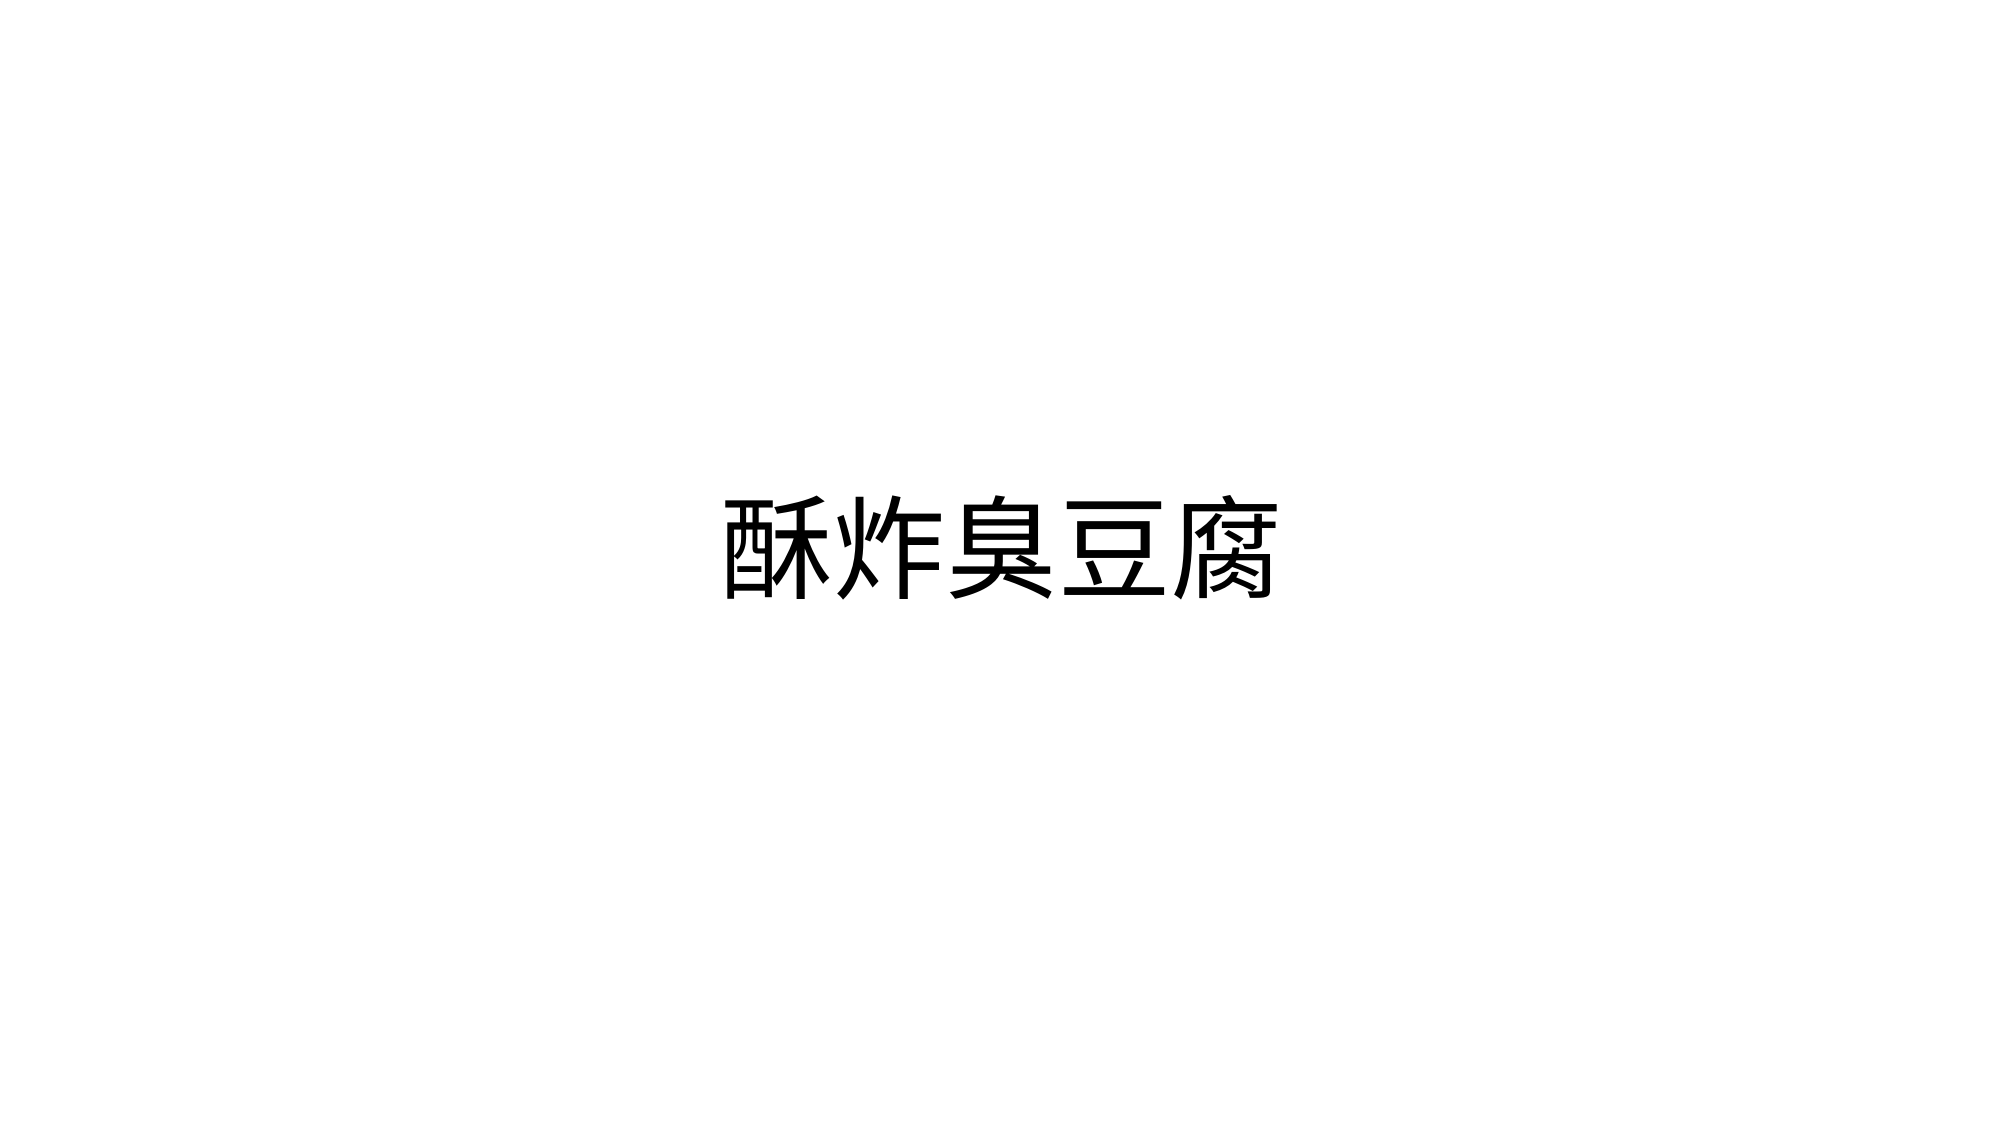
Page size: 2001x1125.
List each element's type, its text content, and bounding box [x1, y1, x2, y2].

text_box 酥炸臭豆腐 [577, 470, 1426, 622]
